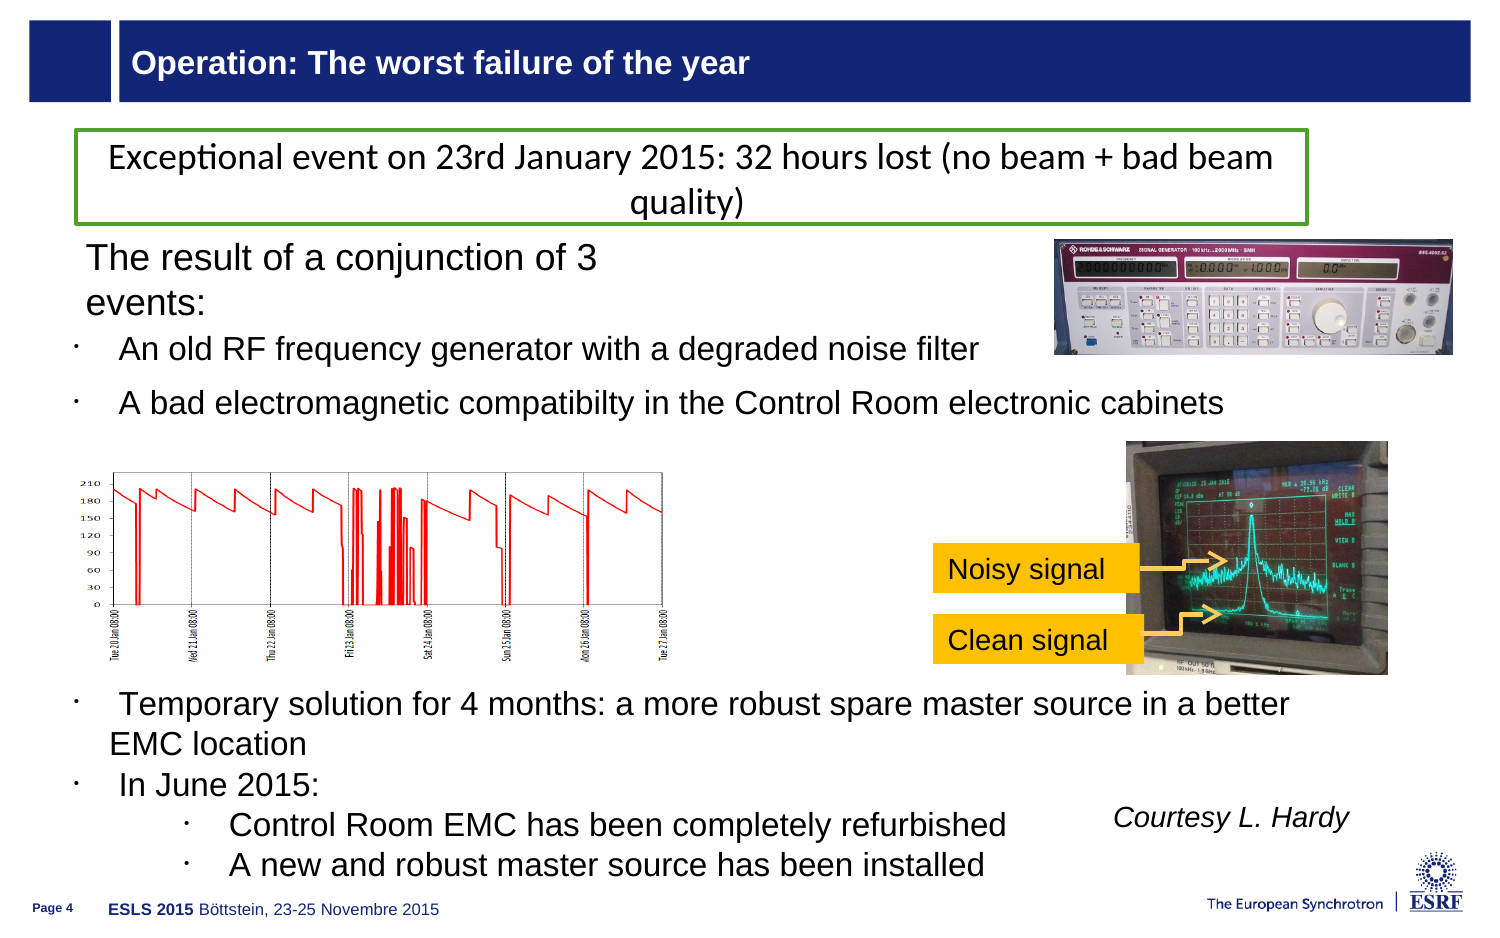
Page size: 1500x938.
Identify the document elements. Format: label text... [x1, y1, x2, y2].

picture [1175, 831, 1500, 938]
text_box Exceptional event on 23rd January 2015: 32 hours lost (no beam + bad beam quality) [76, 129, 1308, 224]
text_box Page <numéro> [32, 886, 101, 916]
text_box Clean signal [933, 614, 1145, 664]
text_box An old RF frequency generator with a degraded noise filter [58, 319, 1238, 373]
picture [1126, 441, 1388, 675]
text_box The result of a conjunction of 3 events: [70, 225, 695, 319]
text_box Temporary solution for 4 months: a more robust spare master source in a better EMC location [58, 674, 1388, 770]
picture [1054, 239, 1453, 355]
picture [76, 441, 674, 662]
text_box Courtesy L. Hardy [1098, 791, 1365, 842]
text_box In June 2015: Control Room EMC has been completely refurbished A new and robust master source has been installed [59, 755, 1335, 891]
text_box A bad electromagnetic compatibilty in the Control Room electronic cabinets [58, 373, 1329, 429]
text_box Noisy signal [932, 543, 1140, 594]
title Operation: The worst failure of the year [119, 20, 1471, 103]
text_box ESLS 2015 Böttstein, 23-25 Novembre 2015 [108, 891, 1113, 920]
